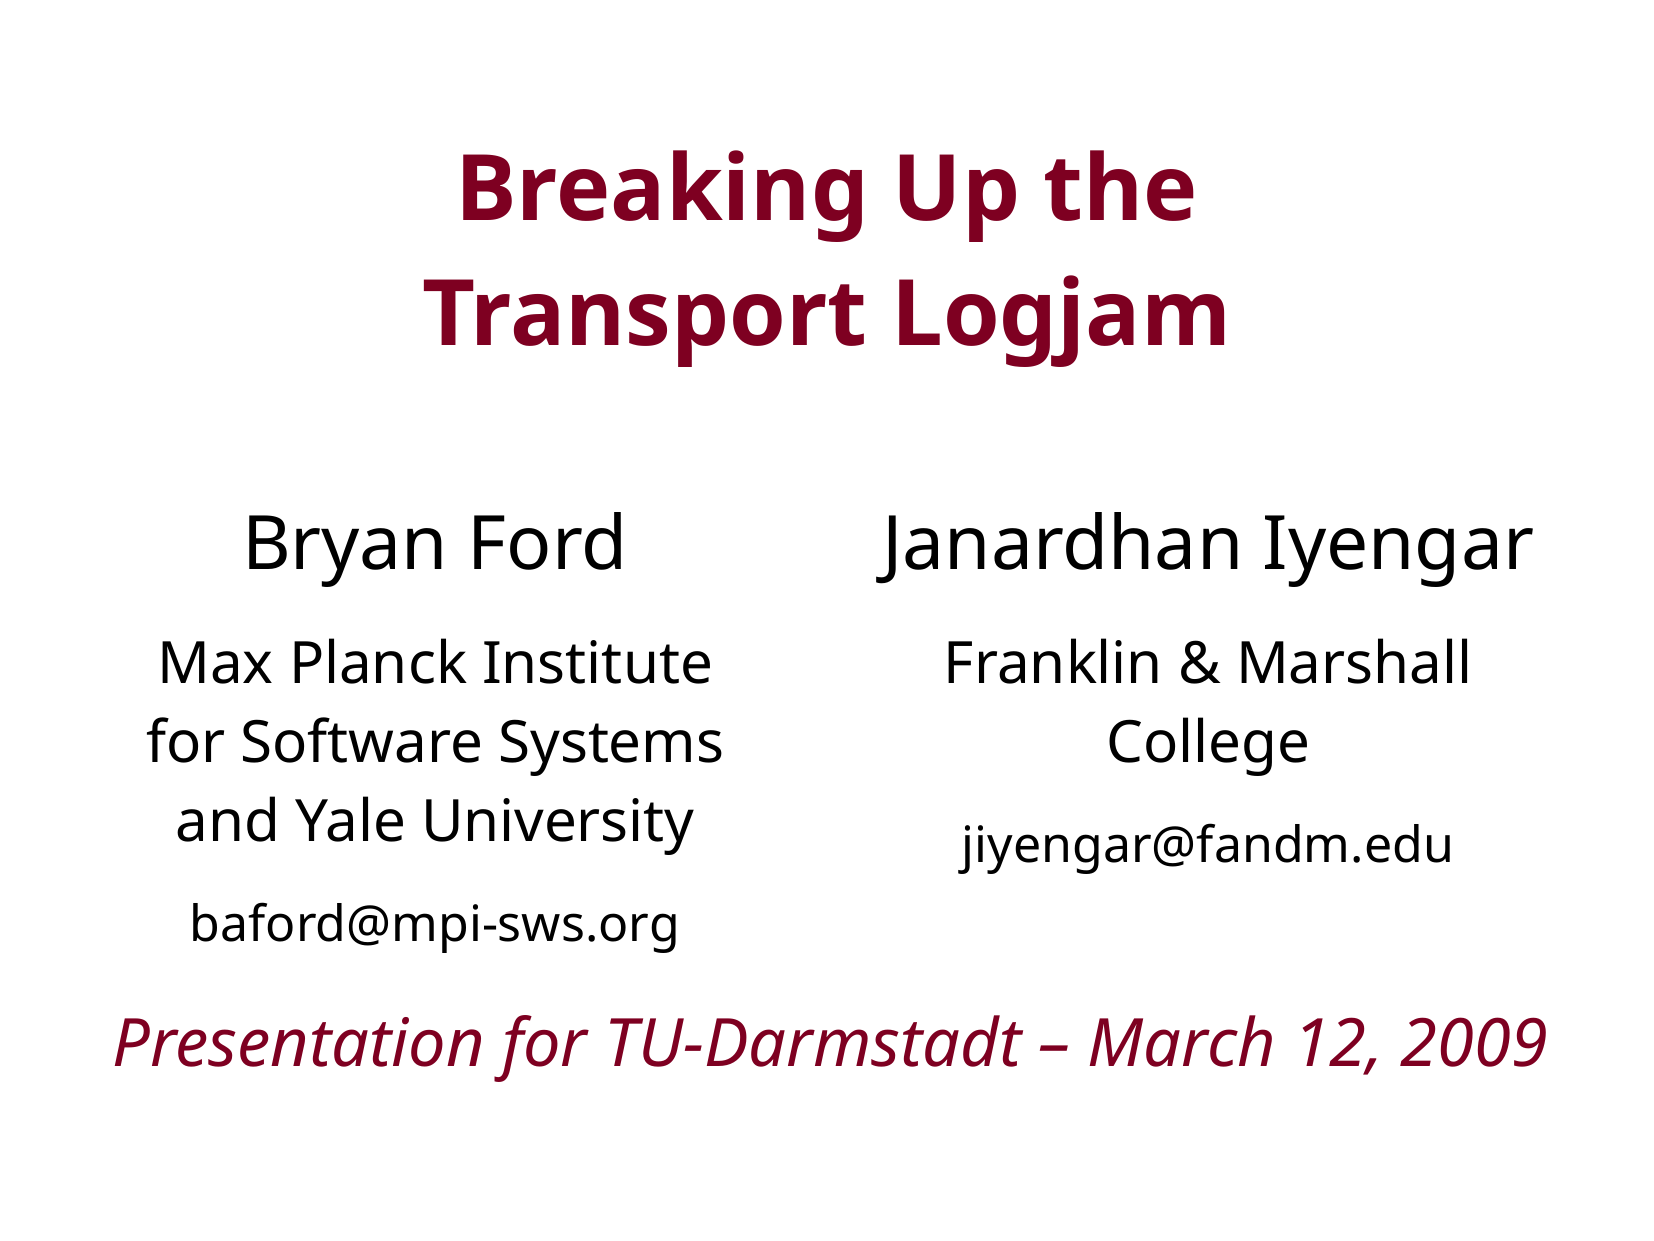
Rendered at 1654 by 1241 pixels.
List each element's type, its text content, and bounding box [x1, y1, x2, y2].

list Janardhan Iyengar Franklin & Marshall College jiyengar@fandm.edu [845, 489, 1572, 902]
list Bryan Ford Max Planck Institute for Software Systems and Yale University baford@mpi-sws.org [82, 489, 788, 902]
title Presentation for TU-Darmstadt – March 12, 2009 [86, 937, 1576, 1145]
title Breaking Up the Transport Logjam [82, 141, 1571, 354]
